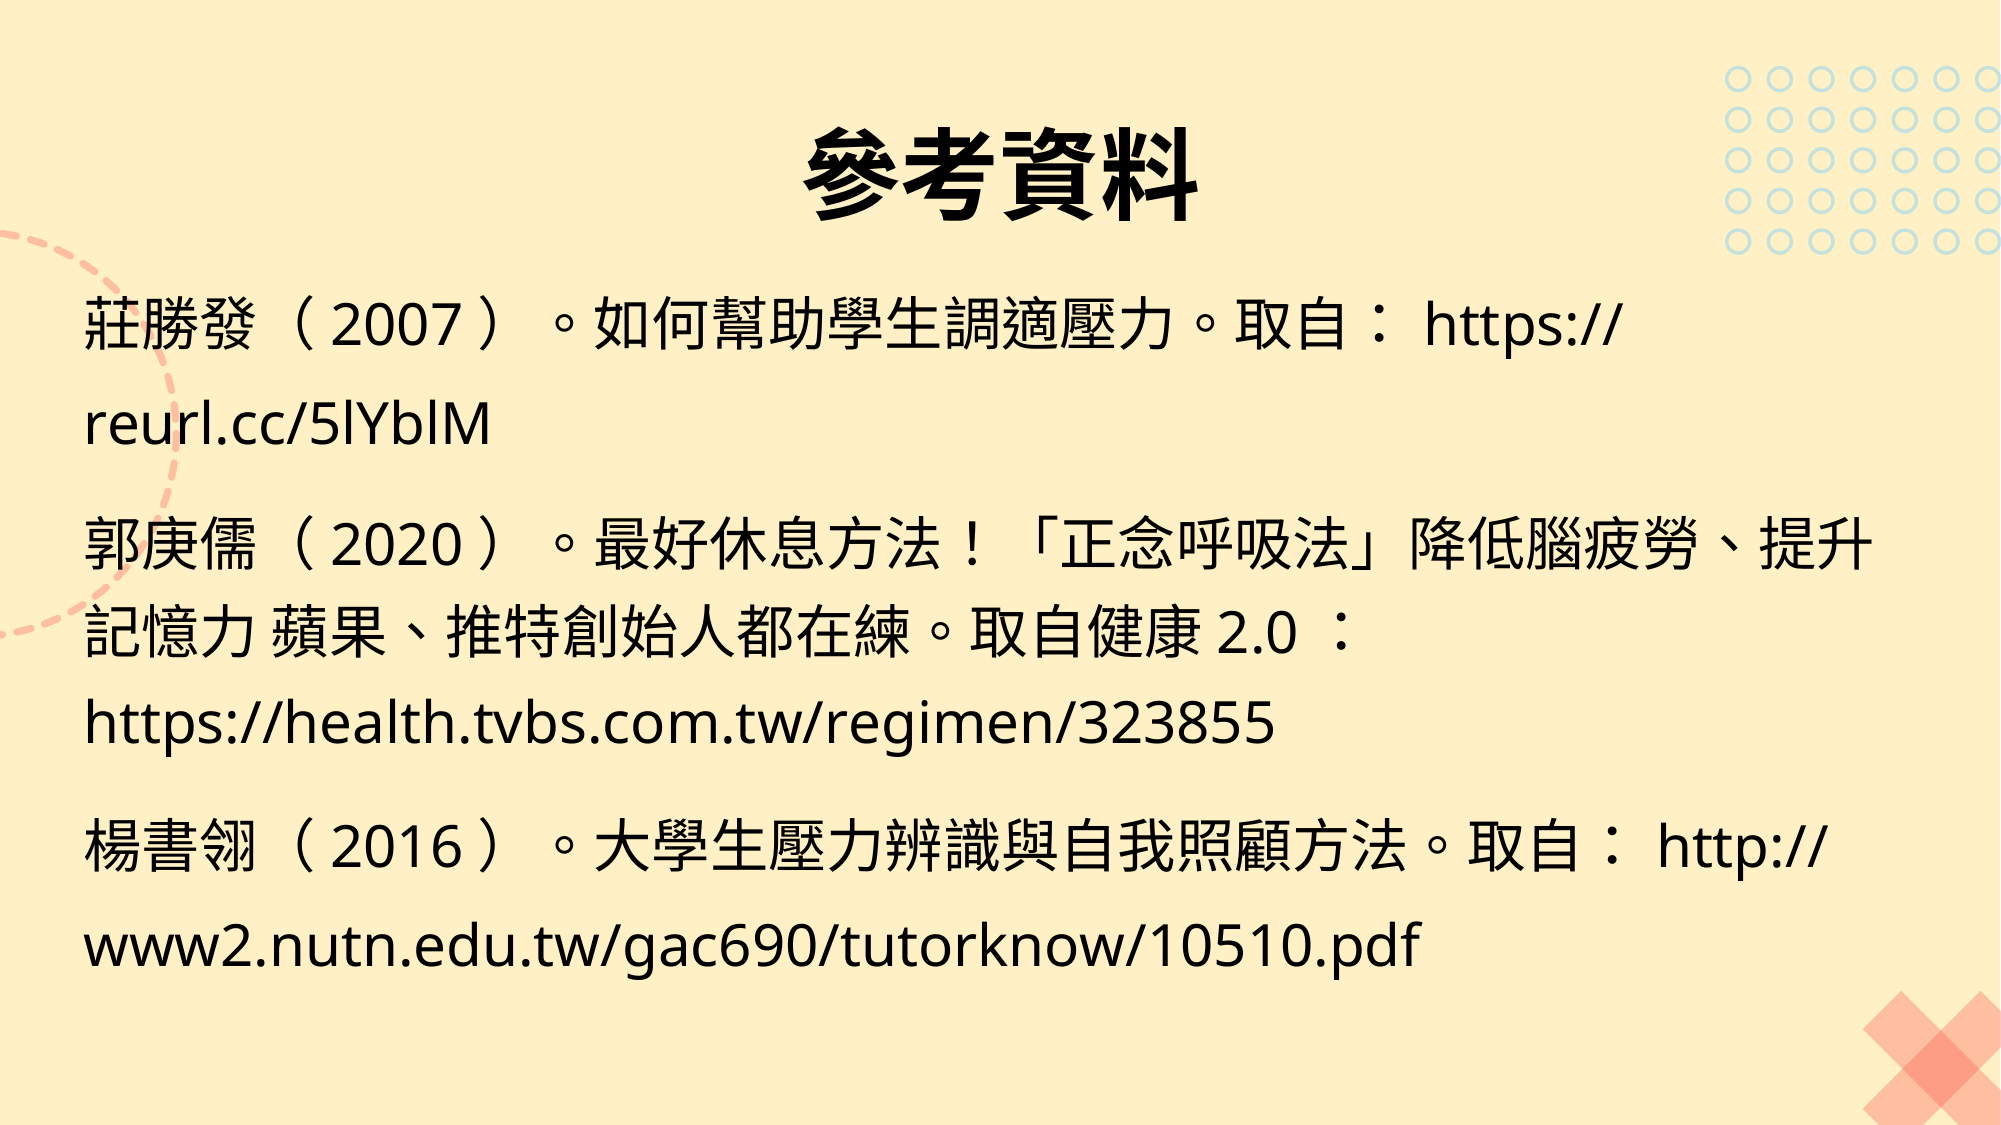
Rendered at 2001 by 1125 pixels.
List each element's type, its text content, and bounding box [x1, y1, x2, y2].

text_box 莊勝發（2007）。如何幫助學生調適壓力。取自：https://reurl.cc/5lYblM 郭庚儒（2020）。最好休息方法！「正念呼吸法」降低腦疲勞、提升記憶力 蘋果、推特創始人都在練。取自健康2.0：https://health.tvbs.com.tw/regimen/323855 楊書翎（2016）。大學生壓力辨識與自我照顧方法。取自：http://www2.nutn.edu.tw/gac690/tutorknow/10510.pdf [68, 252, 1932, 1000]
title 參考資料 [68, 97, 1932, 239]
